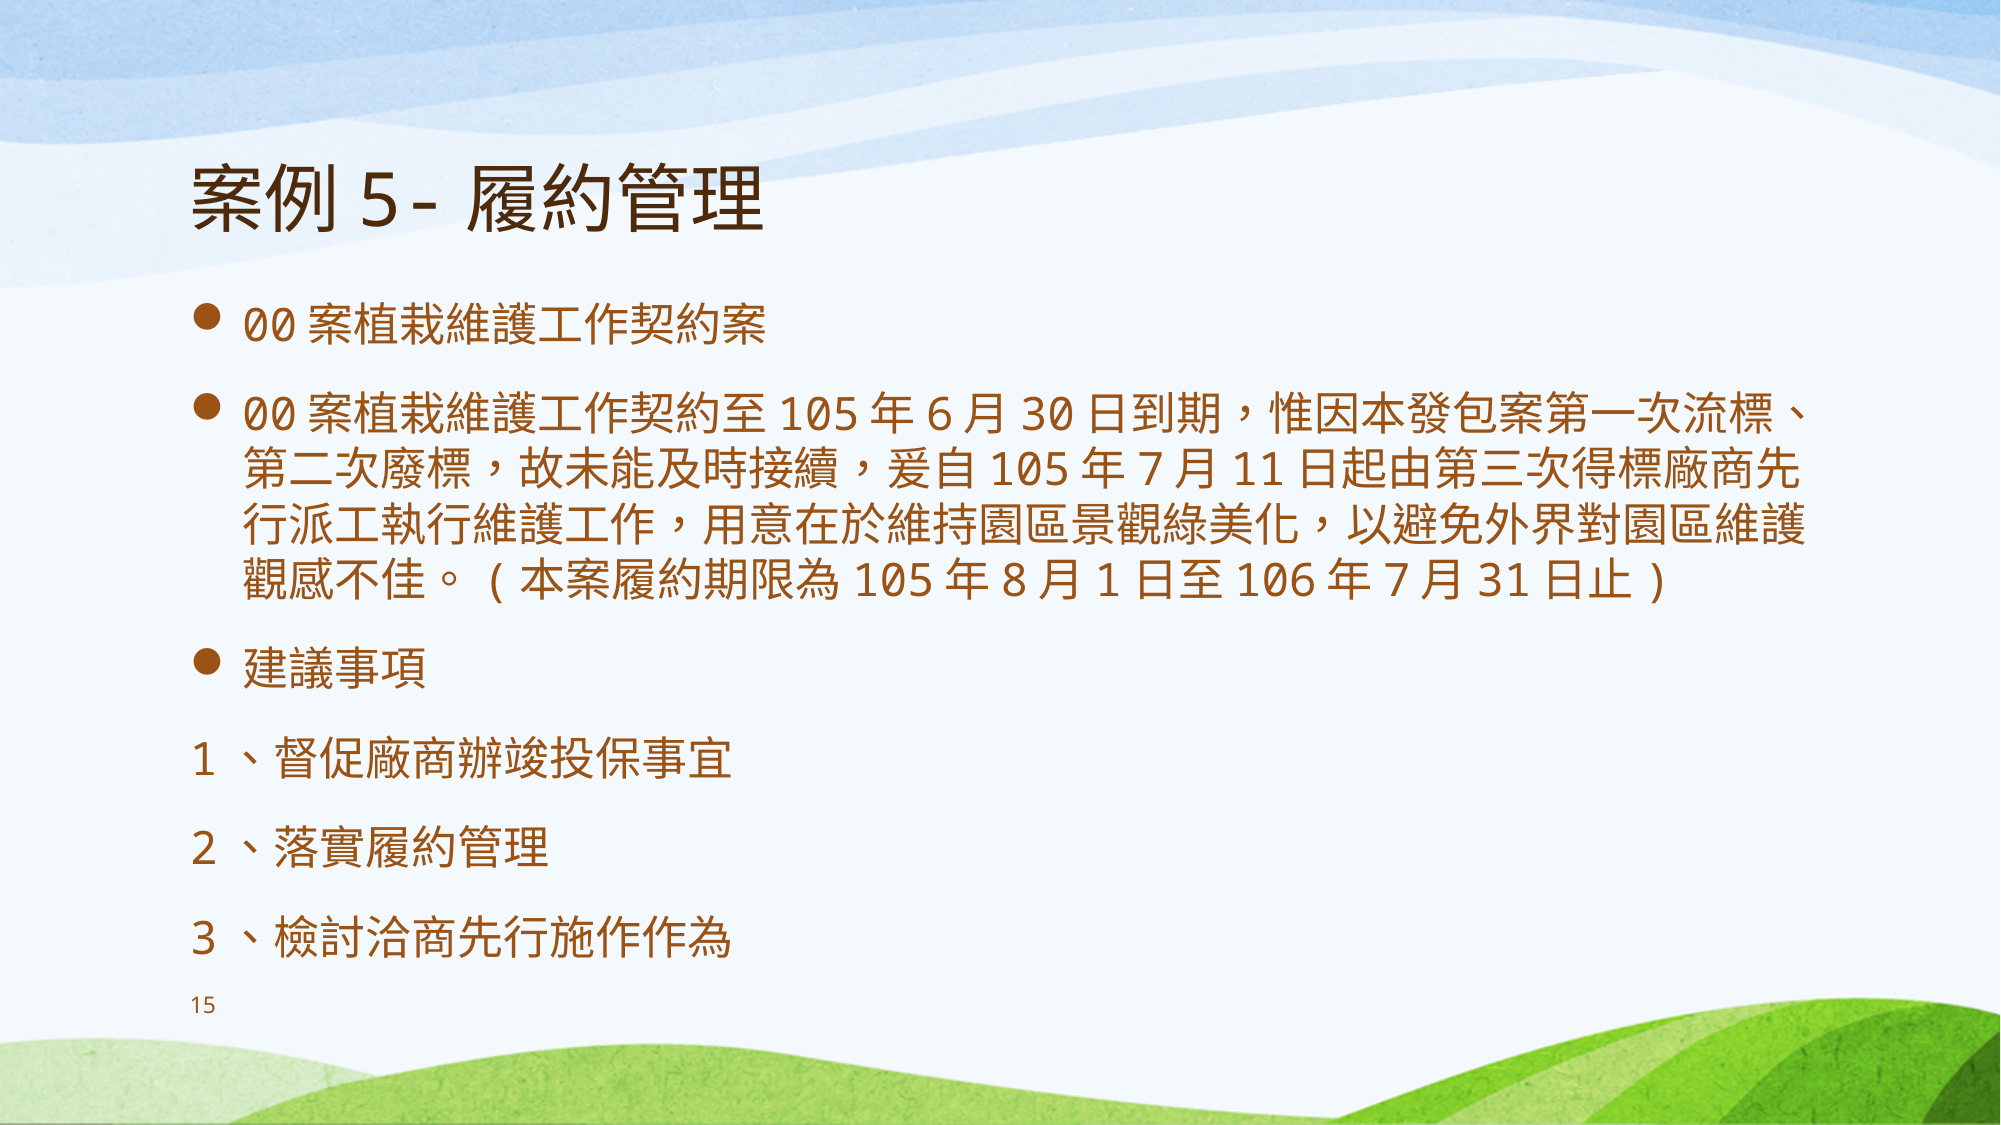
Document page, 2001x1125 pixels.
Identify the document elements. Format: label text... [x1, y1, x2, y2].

title 案例5-履約管理 [174, 50, 1825, 250]
list 00案植栽維護工作契約案 00案植栽維護工作契約至105年6月30日到期，惟因本發包案第一次流標、第二次廢標，故未能及時接續，爰自105年7月11日起由第三次得標廠商先行派工執行維護工作，用意在於維持園區景觀綠美化，以避免外界對園區維護觀感不佳。(本案履約期限為105年8月1日至106年7月31日止) 建議事項 1、督促廠商辦竣投保事宜 2、落實履約管理 3、檢討洽商先行施作作為 [174, 287, 1825, 982]
picture [0, 0, 2001, 1125]
slide_number <編號> [174, 987, 300, 1025]
